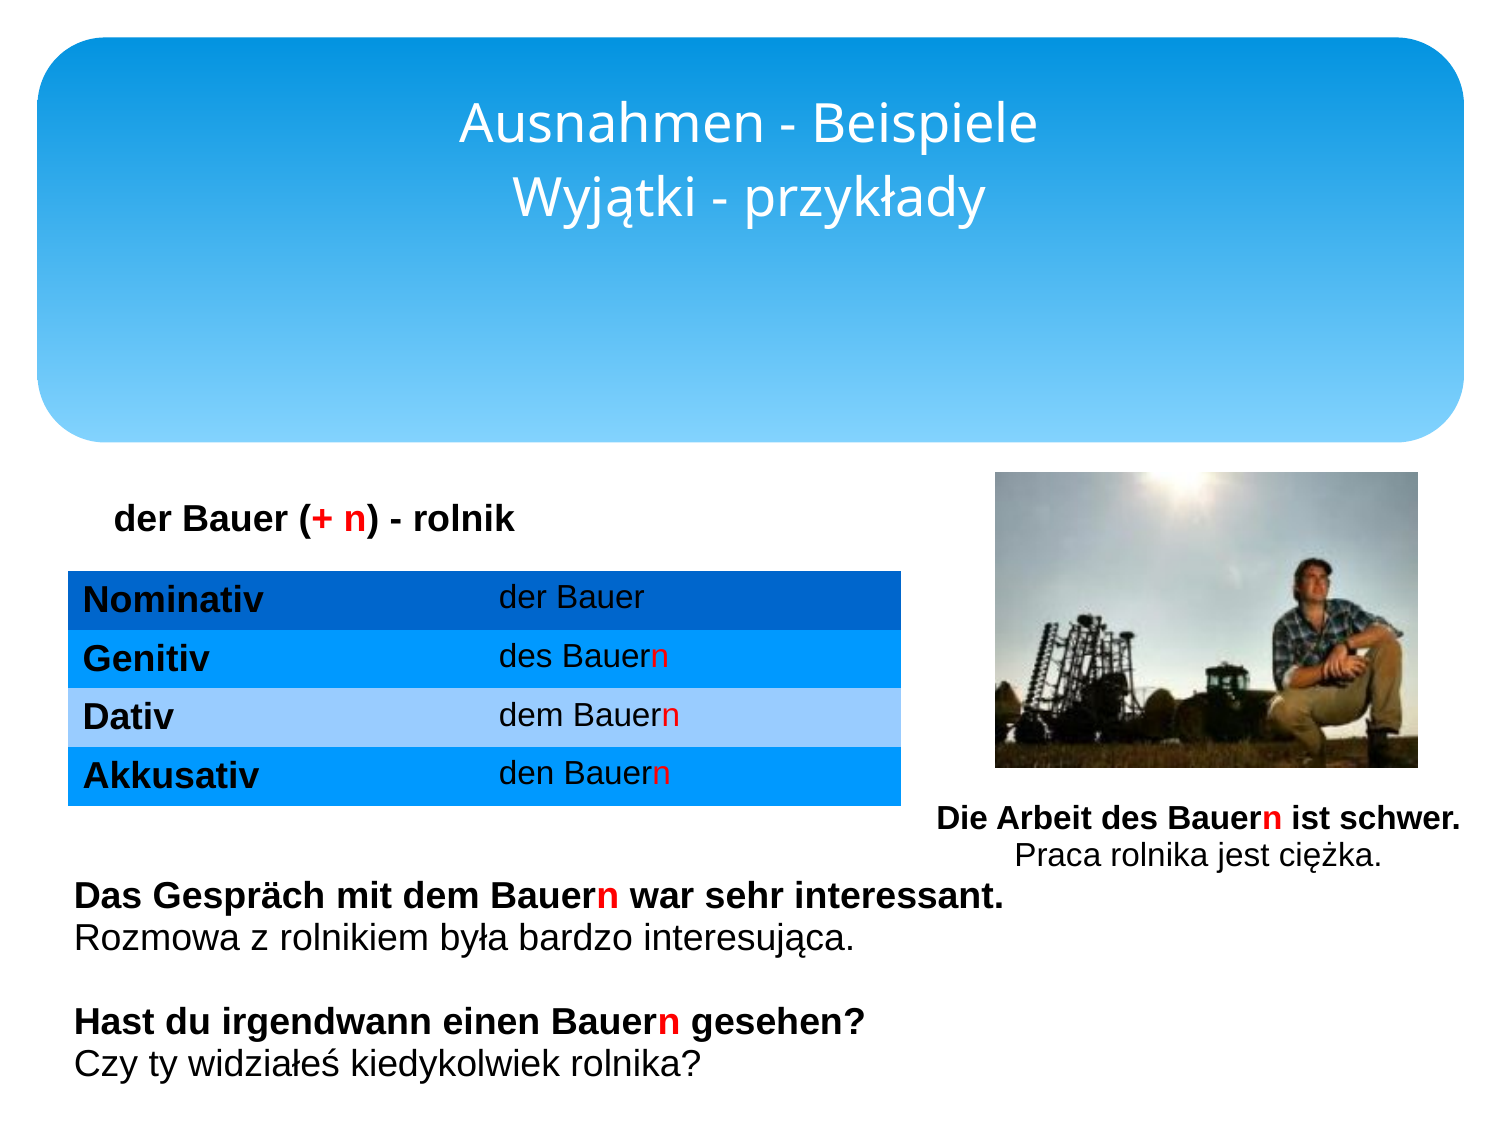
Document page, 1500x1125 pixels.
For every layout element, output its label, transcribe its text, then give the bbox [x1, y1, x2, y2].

subtitle der Bauer (+ n) - rolnik [113, 446, 1329, 591]
text_box Das Gespräch mit dem Bauern war sehr interessant. Rozmowa z rolnikiem była bardzo interesująca. Hast du irgendwann einen Bauern gesehen? Czy ty widziałeś kiedykolwiek rolnika? [59, 867, 1021, 1095]
table_cell Dativ [68, 688, 484, 747]
table_cell den Bauern [484, 747, 901, 806]
table_cell dem Bauern [484, 688, 901, 747]
picture [995, 472, 1418, 768]
text_box Die Arbeit des Bauern ist schwer. Praca rolnika jest ciężka. [921, 792, 1477, 886]
table_cell Akkusativ [68, 747, 484, 806]
title Ausnahmen - Beispiele Wyjątki - przykłady [75, 62, 1425, 254]
table_header Nominativ [68, 571, 484, 630]
table_cell Genitiv [68, 630, 484, 688]
table_header der Bauer [484, 571, 901, 630]
table_cell des Bauern [484, 630, 901, 688]
